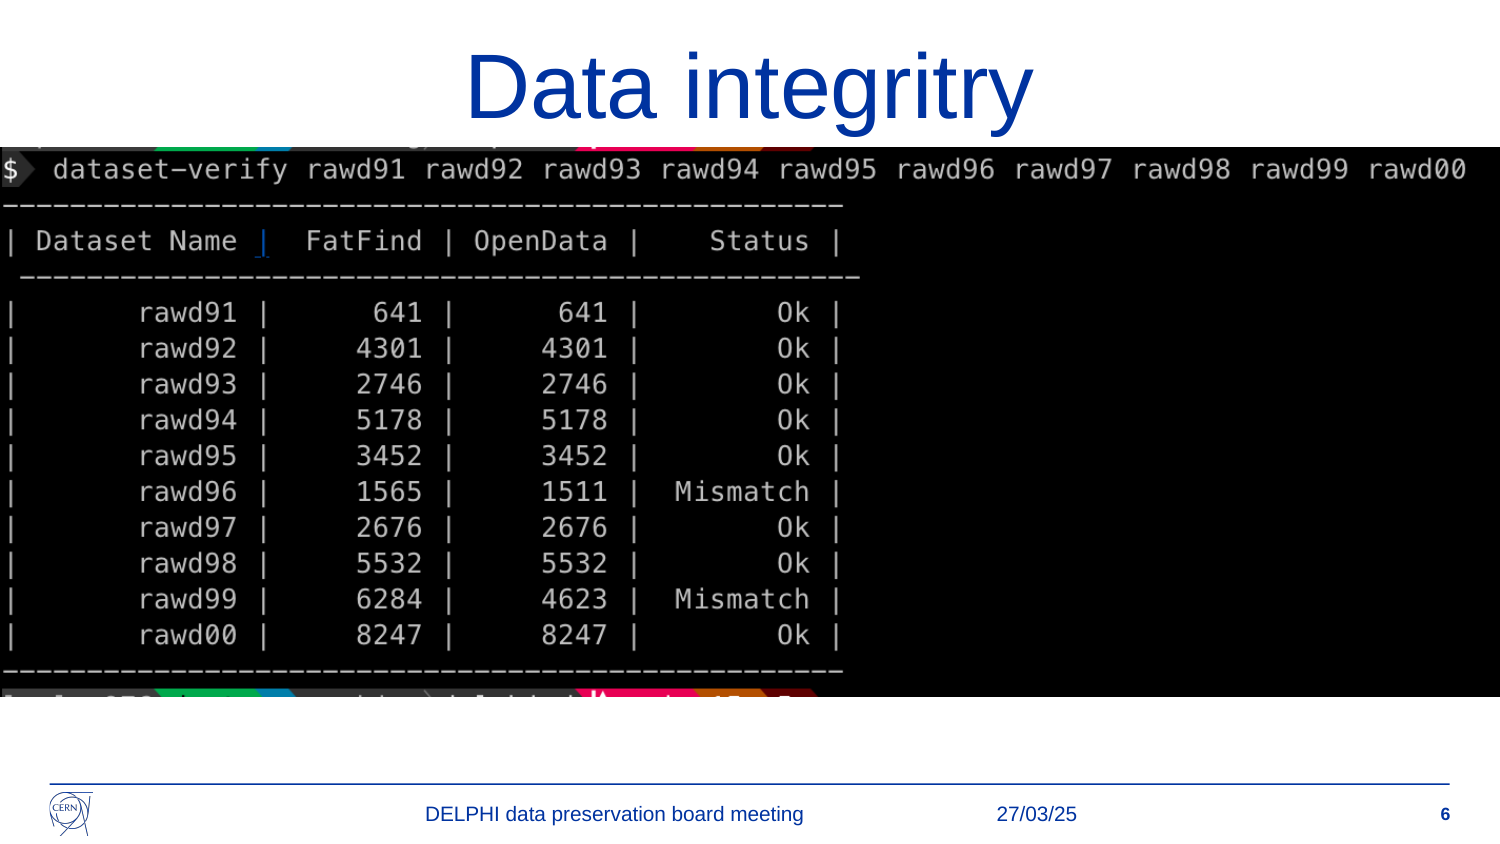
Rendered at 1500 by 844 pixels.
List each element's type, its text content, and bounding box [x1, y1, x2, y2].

title Data integritry [75, 28, 1425, 145]
picture [0, 147, 1500, 697]
